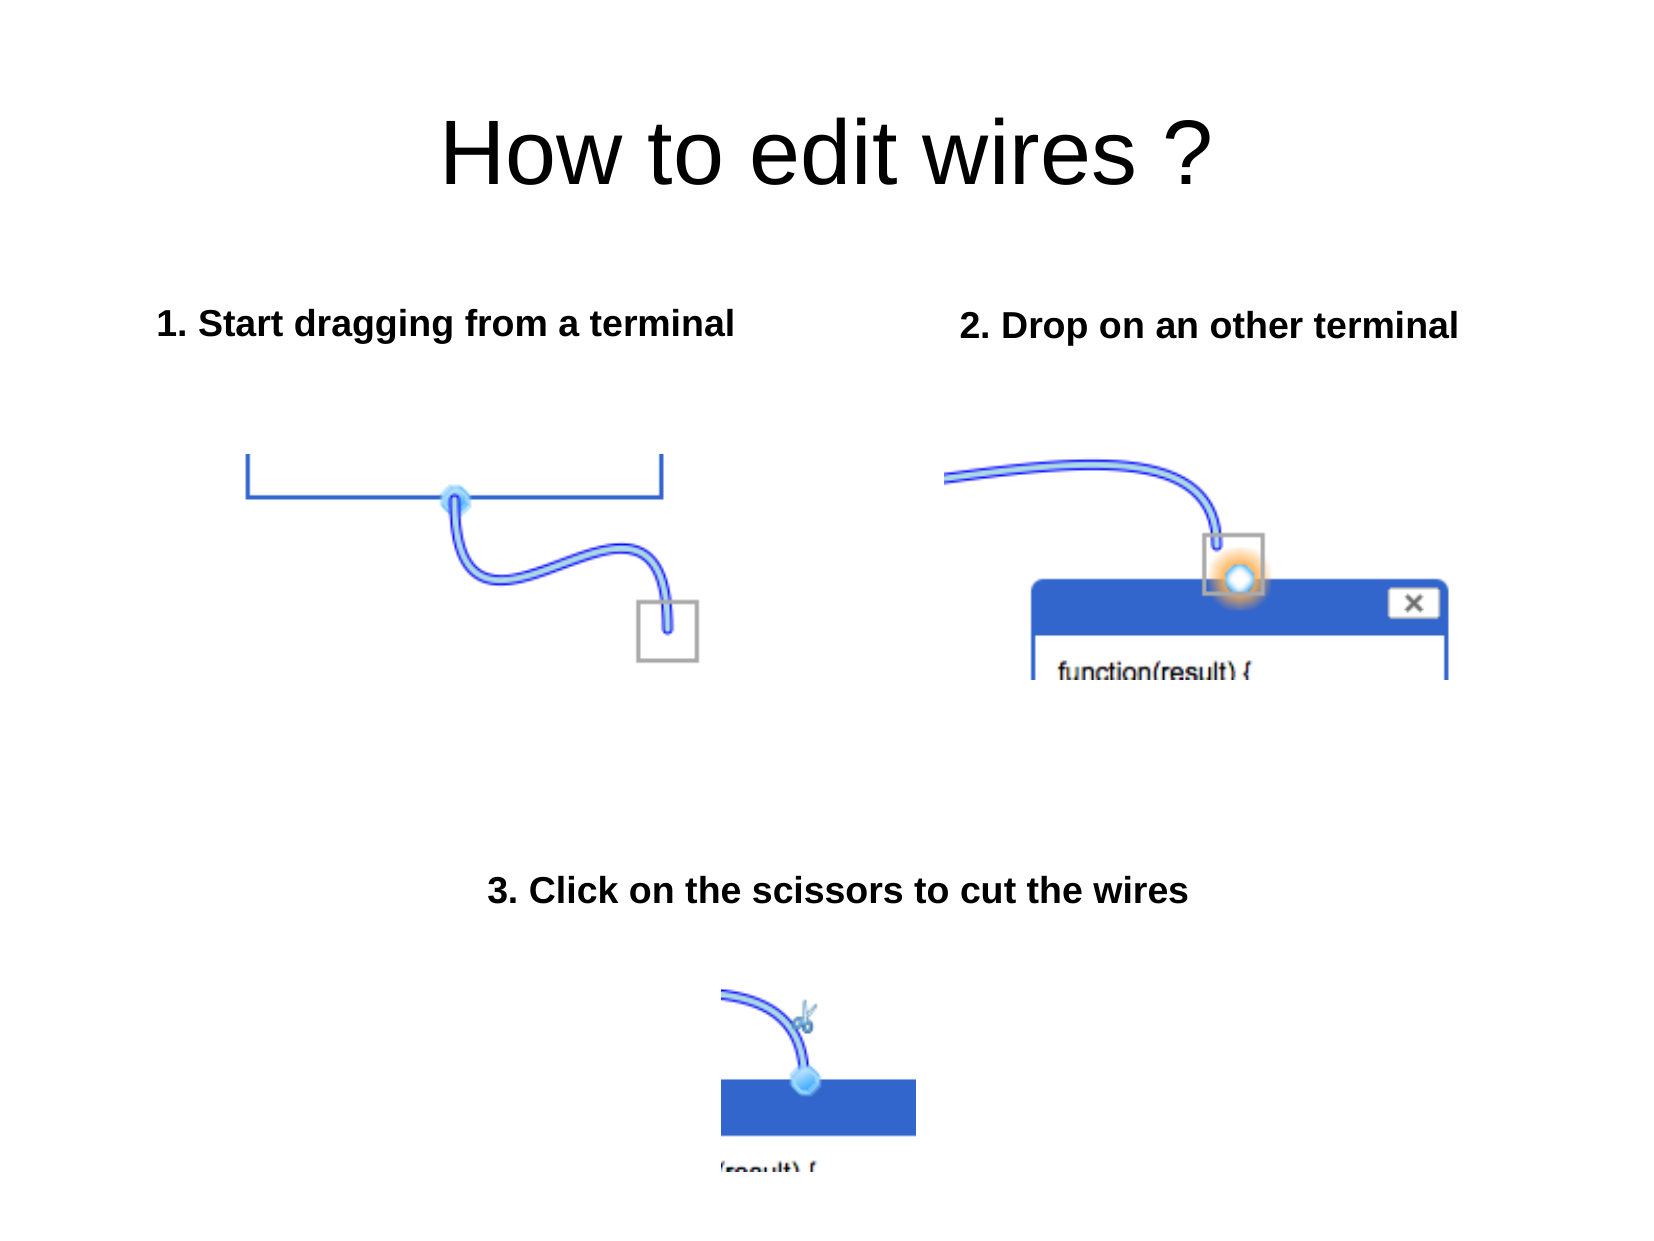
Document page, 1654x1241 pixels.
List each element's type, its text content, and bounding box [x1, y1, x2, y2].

title How to edit wires ? [82, 56, 1571, 250]
picture [944, 408, 1474, 680]
text_box 2. Drop on an other terminal [944, 297, 1565, 355]
picture [721, 944, 916, 1172]
text_box 3. Click on the scissors to cut the wires [472, 862, 1211, 922]
text_box 1. Start dragging from a terminal [141, 295, 762, 353]
picture [194, 454, 735, 703]
